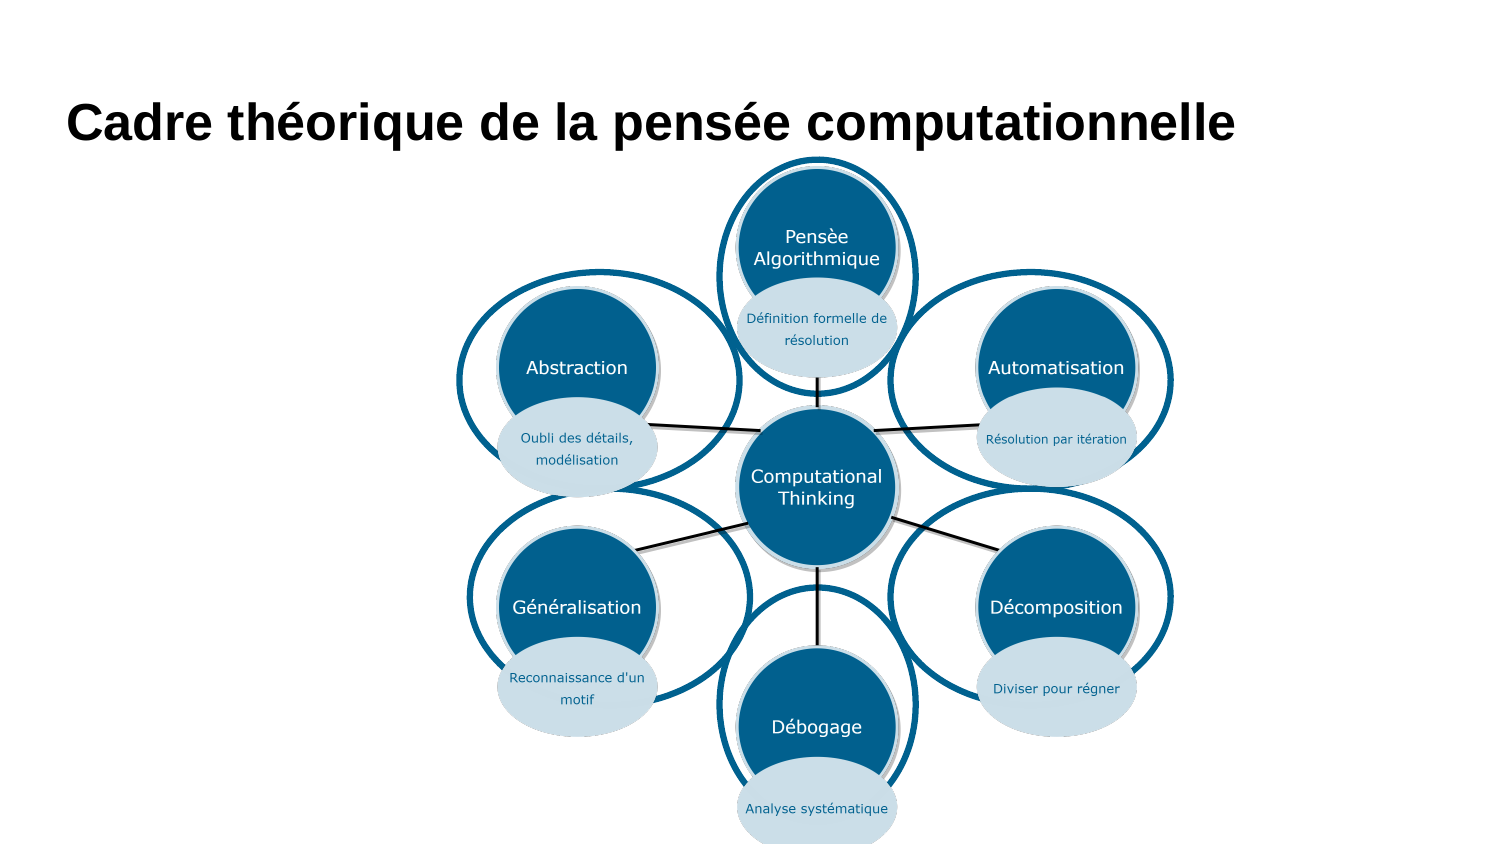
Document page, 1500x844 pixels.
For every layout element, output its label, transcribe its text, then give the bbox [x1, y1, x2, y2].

picture [496, 166, 1140, 844]
picture [860, 166, 1140, 312]
picture [894, 276, 1140, 523]
picture [496, 166, 775, 320]
title Cadre théorique de la pensée computationnelle [51, 72, 1449, 167]
